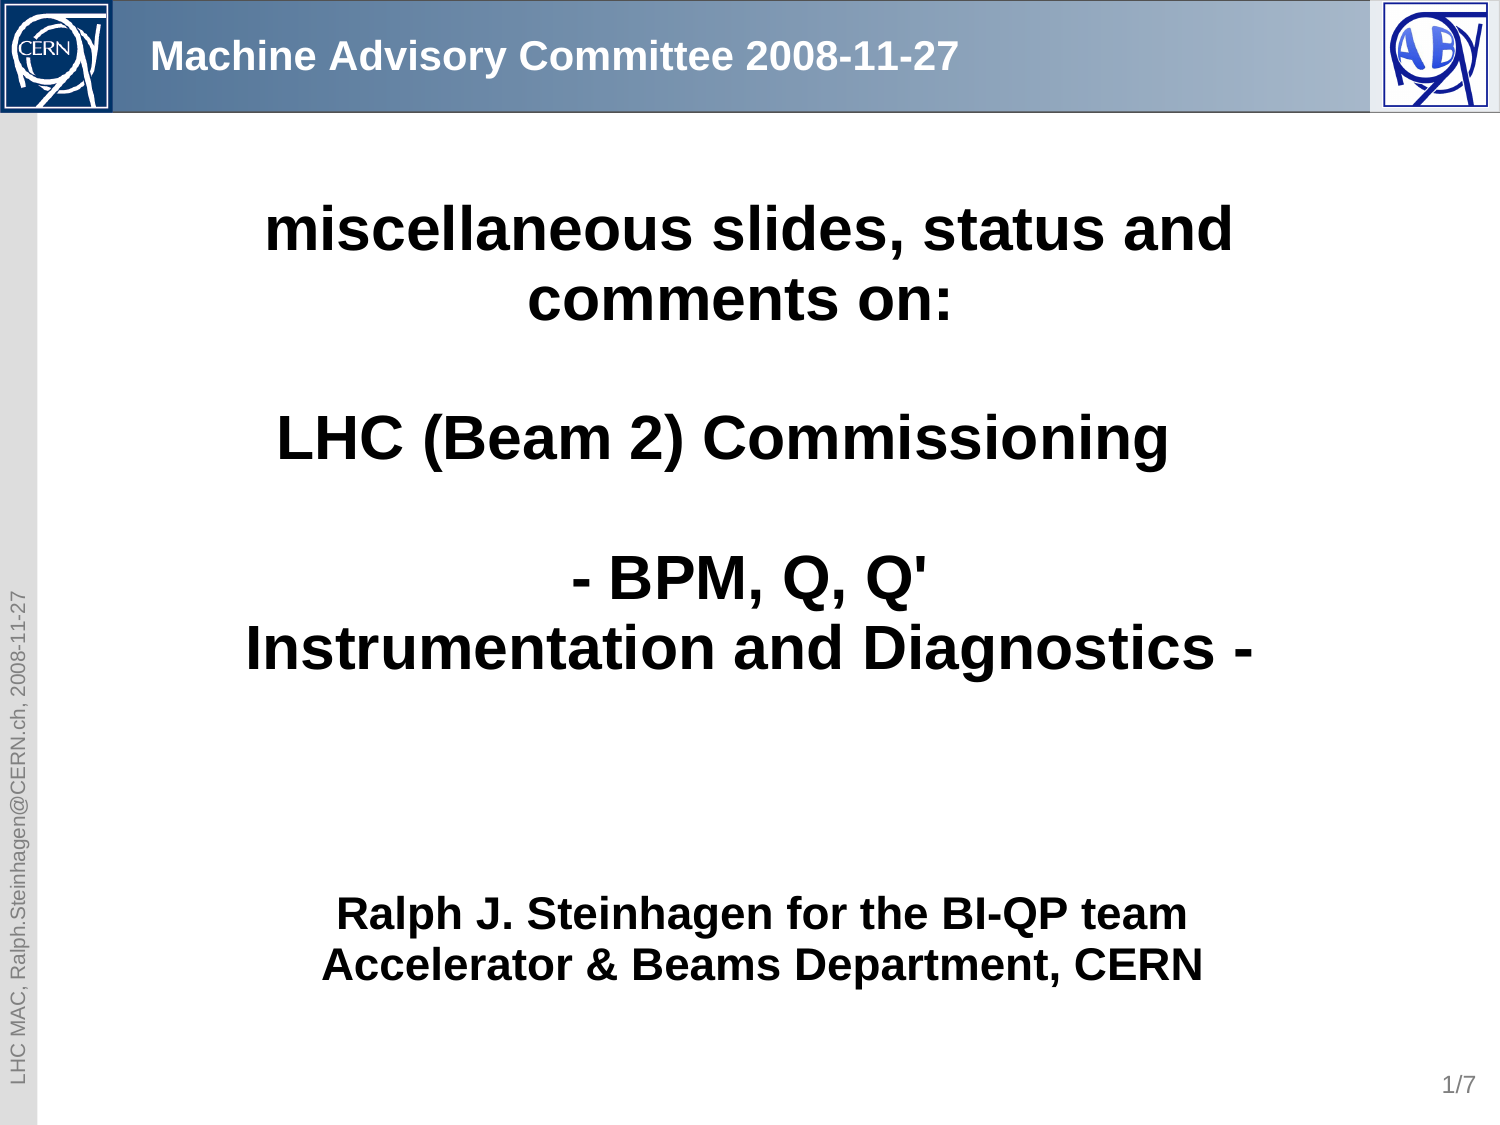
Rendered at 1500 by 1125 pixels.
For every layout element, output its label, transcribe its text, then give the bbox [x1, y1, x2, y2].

title Ralph J. Steinhagen for the BI-QP team Accelerator & Beams Department, CERN [87, 829, 1438, 1084]
text_box miscellaneous slides, status and comments on: LHC (Beam 2) Commissioning - BPM, Q, Q' Instrumentation and Diagnostics - [96, 186, 1404, 760]
picture [1382, 1, 1489, 108]
picture [0, 0, 113, 113]
title Machine Advisory Committee 2008-11-27 [150, 0, 1329, 113]
